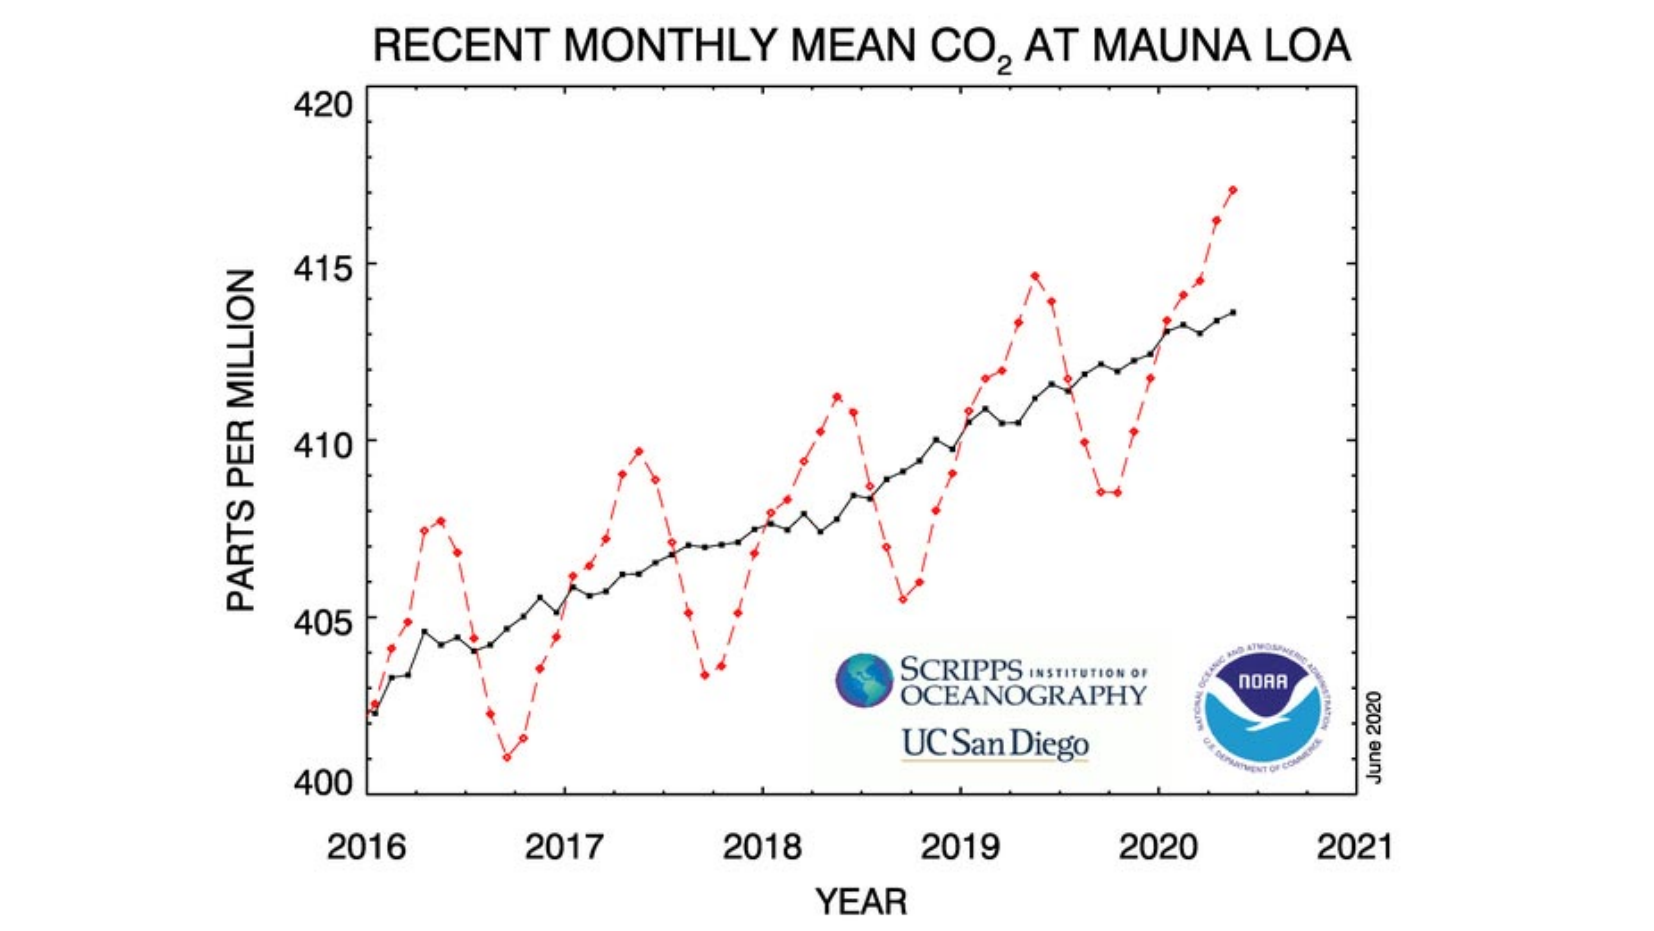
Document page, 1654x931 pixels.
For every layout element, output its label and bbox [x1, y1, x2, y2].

picture [195, 2, 1404, 931]
